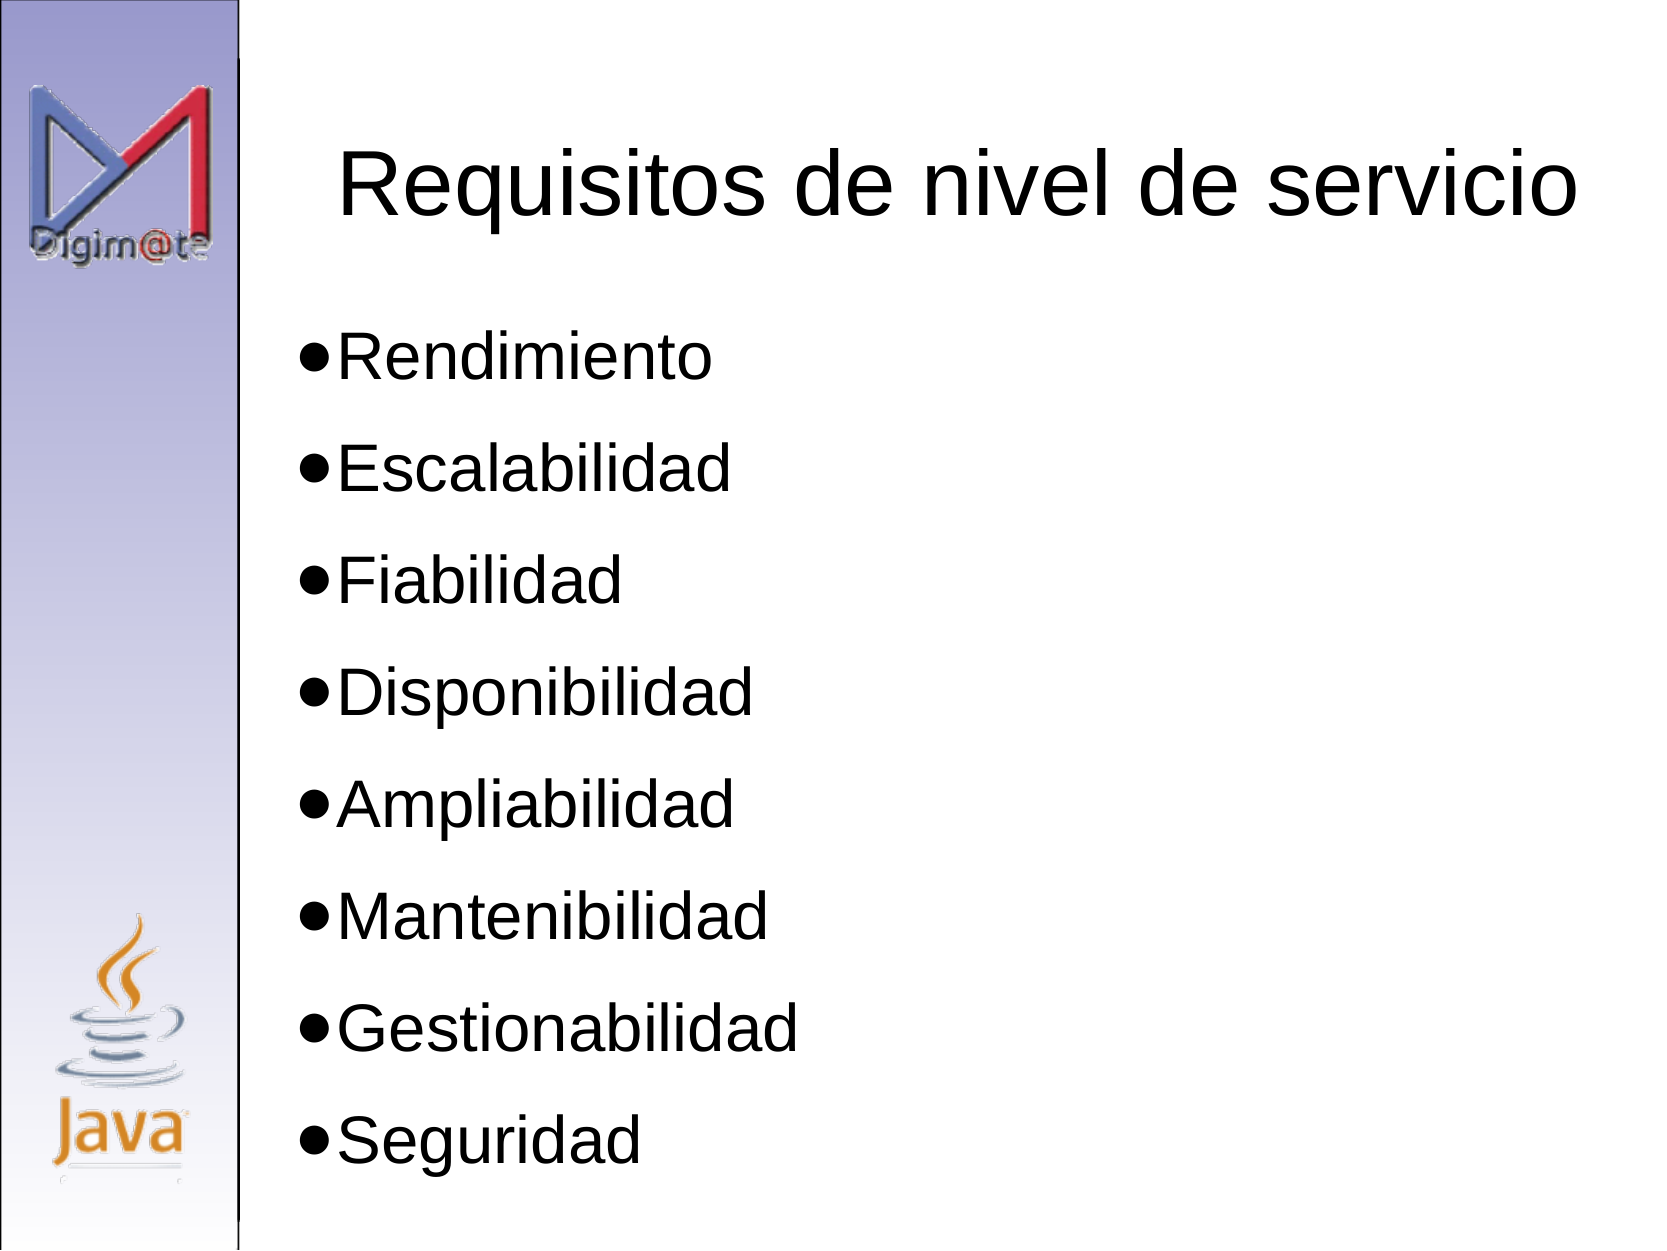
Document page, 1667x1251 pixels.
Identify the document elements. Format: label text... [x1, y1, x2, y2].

title Requisitos de nivel de servicio [267, 65, 1650, 281]
list Rendimiento Escalabilidad Fiabilidad Disponibilidad Ampliabilidad Mantenibilidad Gestionabilidad Seguridad [267, 297, 1596, 1130]
picture [0, 0, 1667, 1250]
